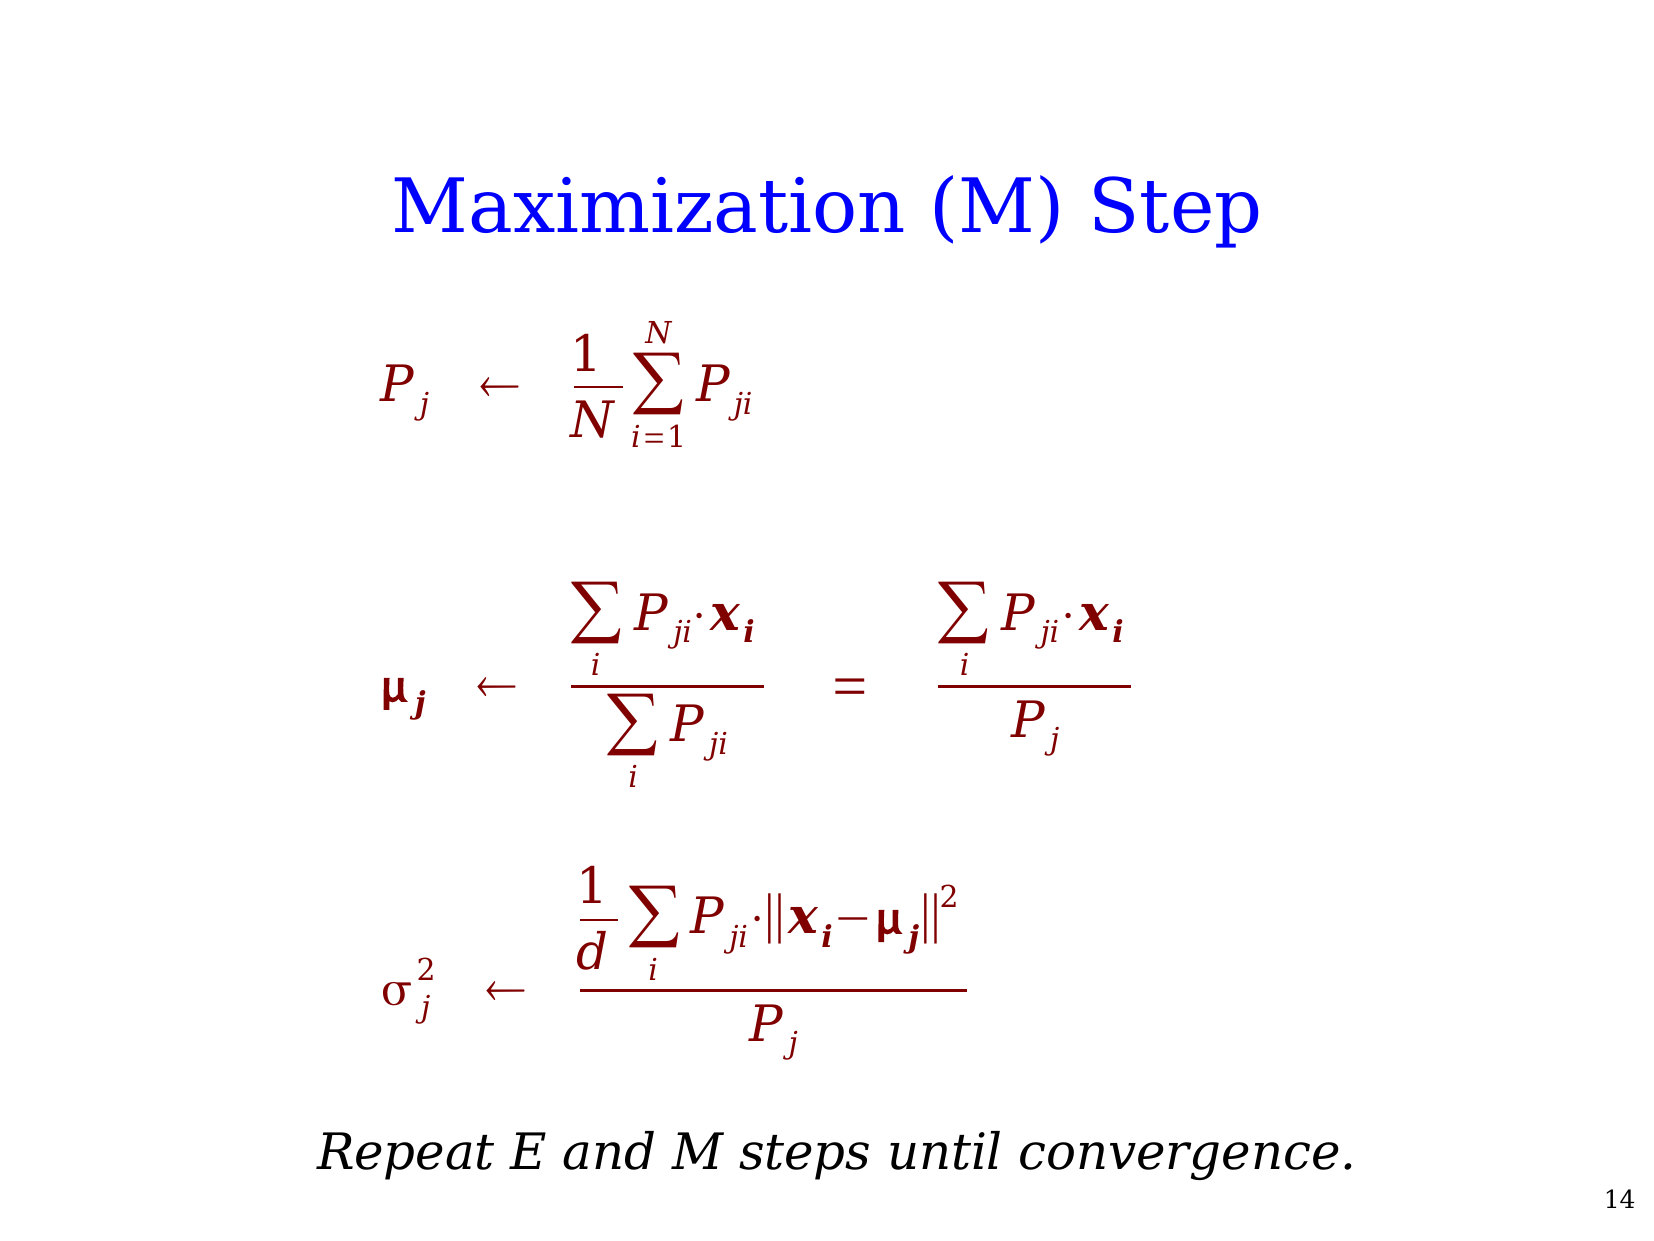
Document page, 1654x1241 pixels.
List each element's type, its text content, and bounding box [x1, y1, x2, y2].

chart [310, 315, 1364, 1183]
title Maximization (M) Step [121, 102, 1534, 311]
